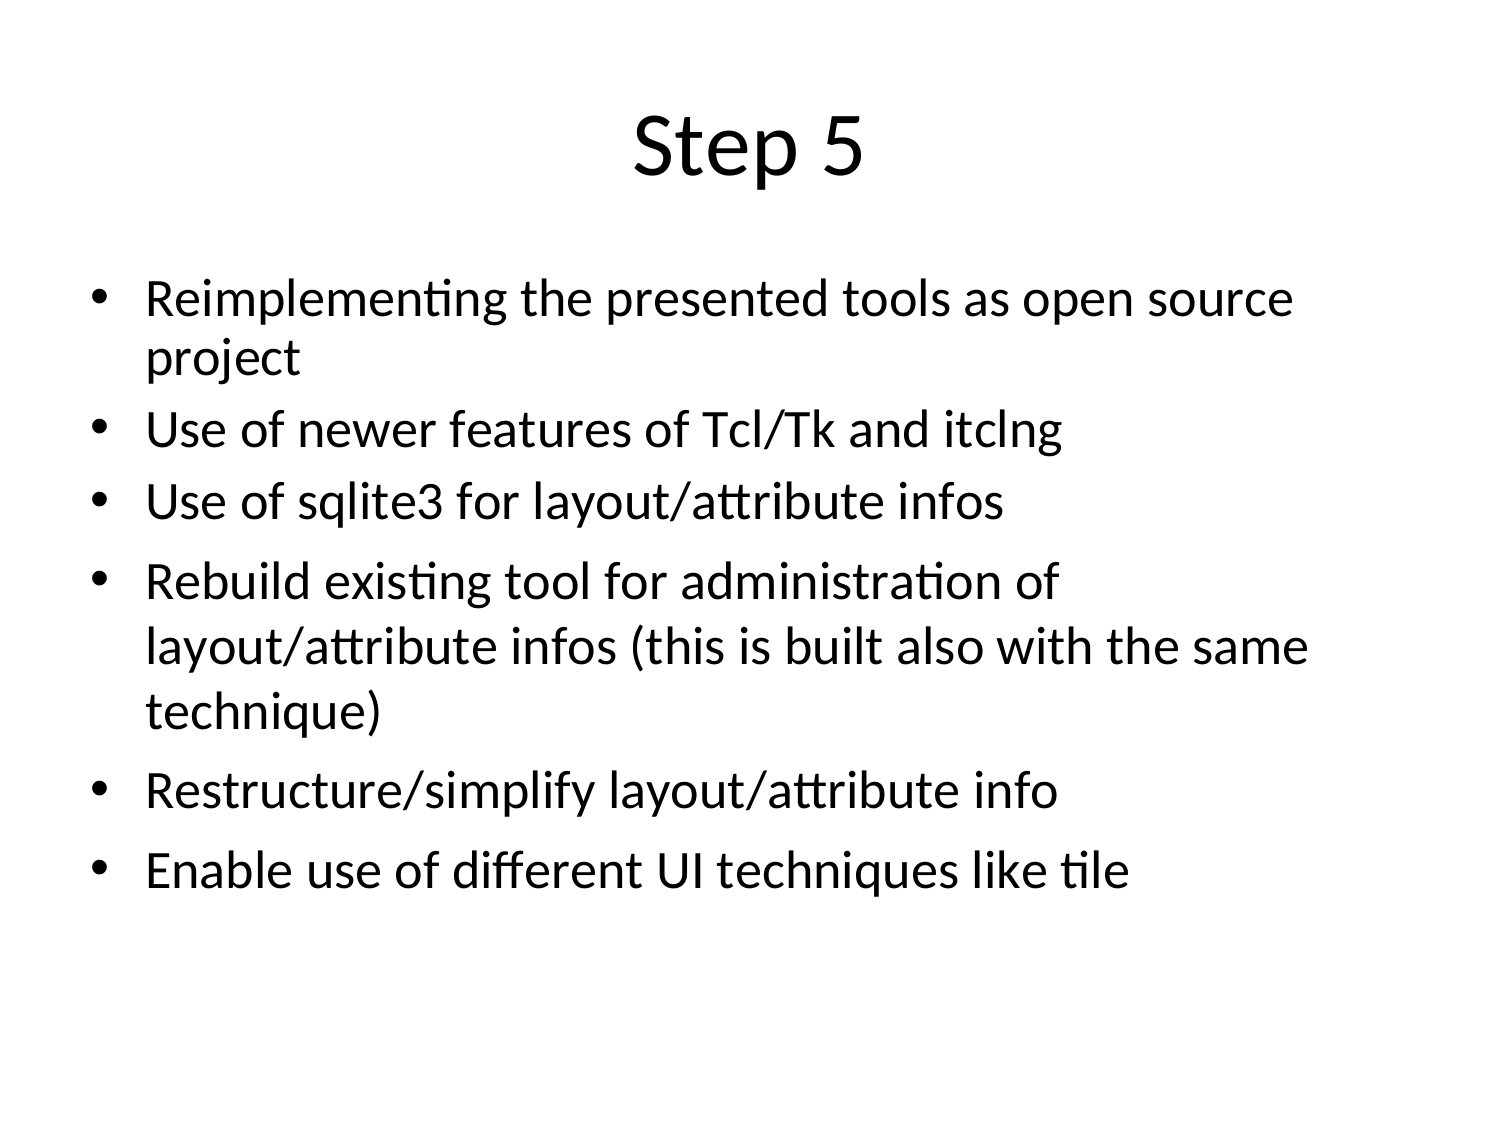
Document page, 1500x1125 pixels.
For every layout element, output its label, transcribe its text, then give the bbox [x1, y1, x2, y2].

text_box Reimplementing the presented tools as open source project Use of newer features of Tcl/Tk and itclng Use of sqlite3 for layout/attribute infos Rebuild existing tool for administration of layout/attribute infos (this is built also with the same technique) Restructure/simplify layout/attribute info Enable use of different UI techniques like tile [75, 262, 1426, 1101]
text_box Step 5 [75, 45, 1426, 233]
